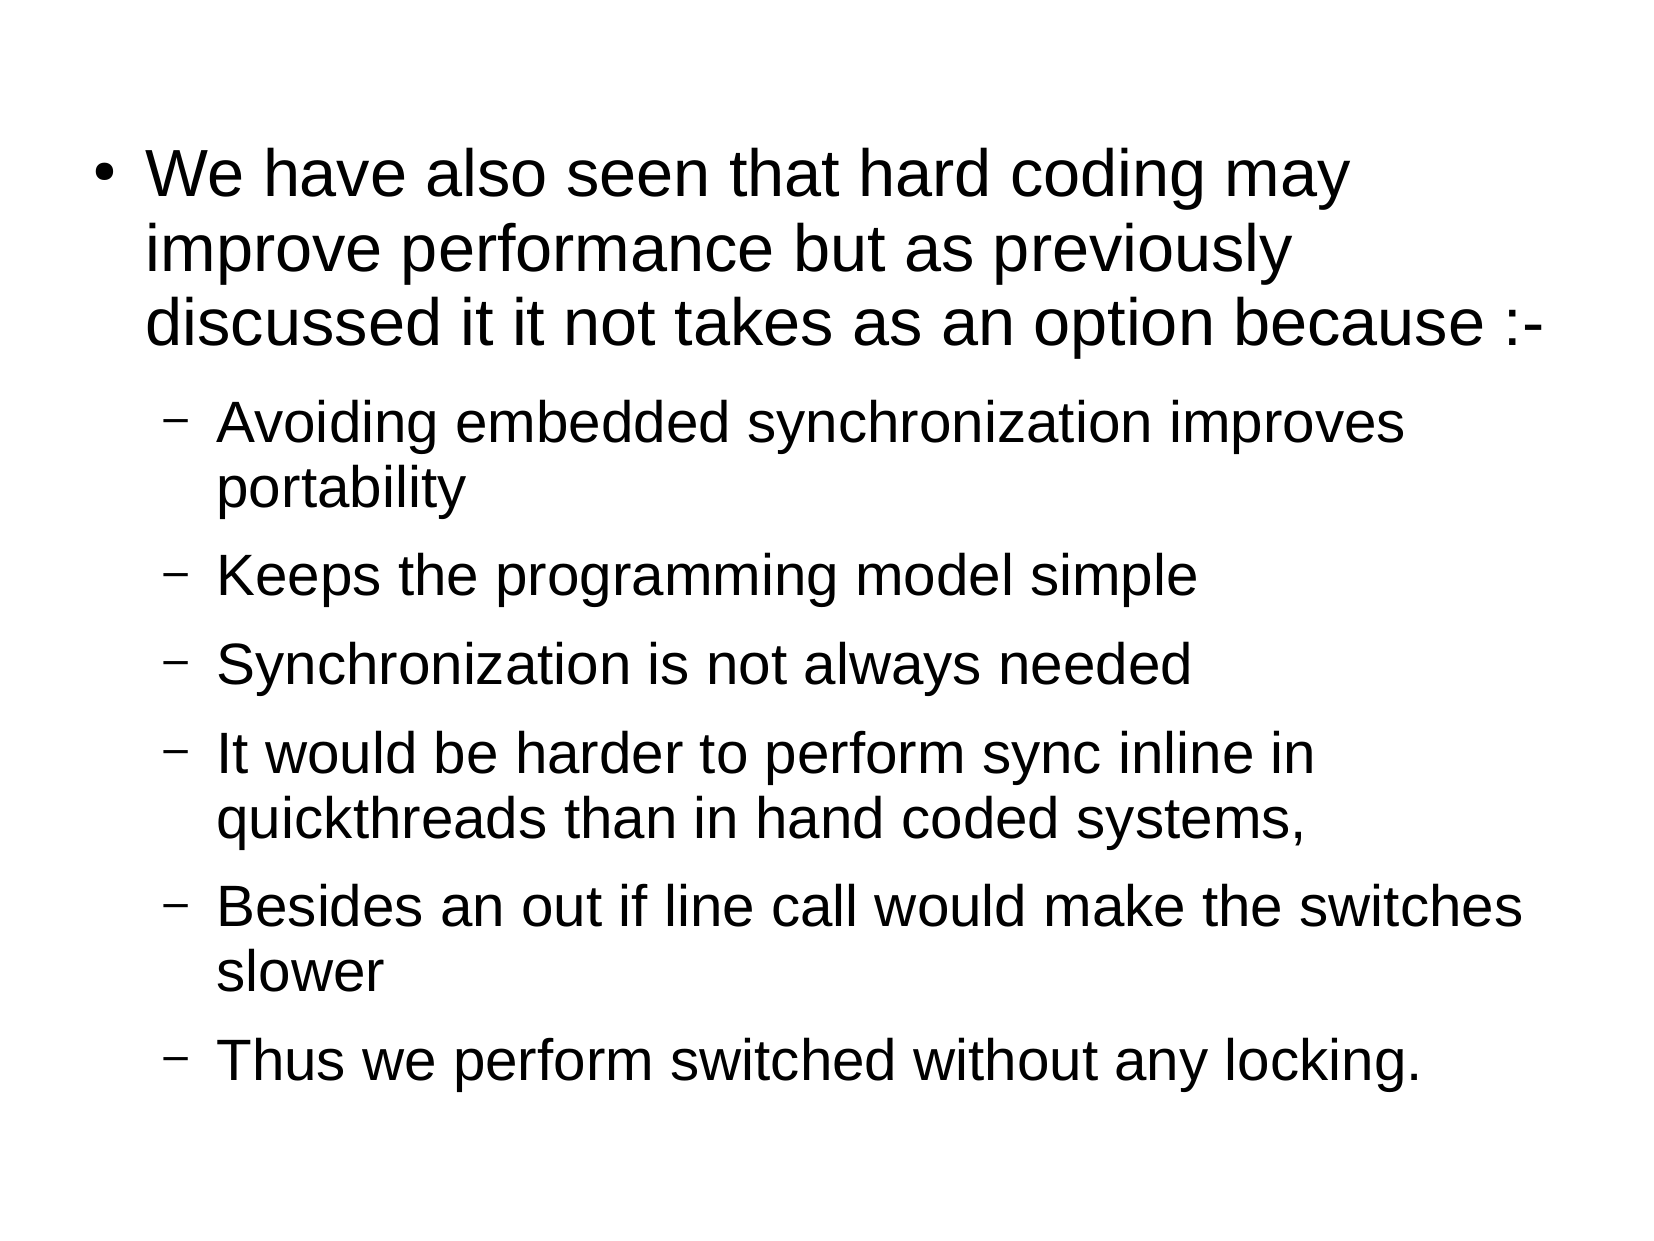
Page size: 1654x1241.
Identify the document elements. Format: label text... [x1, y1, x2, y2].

list We have also seen that hard coding may improve performance but as previously discussed it it not takes as an option because :- Avoiding embedded synchronization improves portability Keeps the programming model simple Synchronization is not always needed It would be harder to perform sync inline in quickthreads than in hand coded systems, Besides an out if line call would make the switches slower Thus we perform switched without any locking. [75, 135, 1576, 1126]
